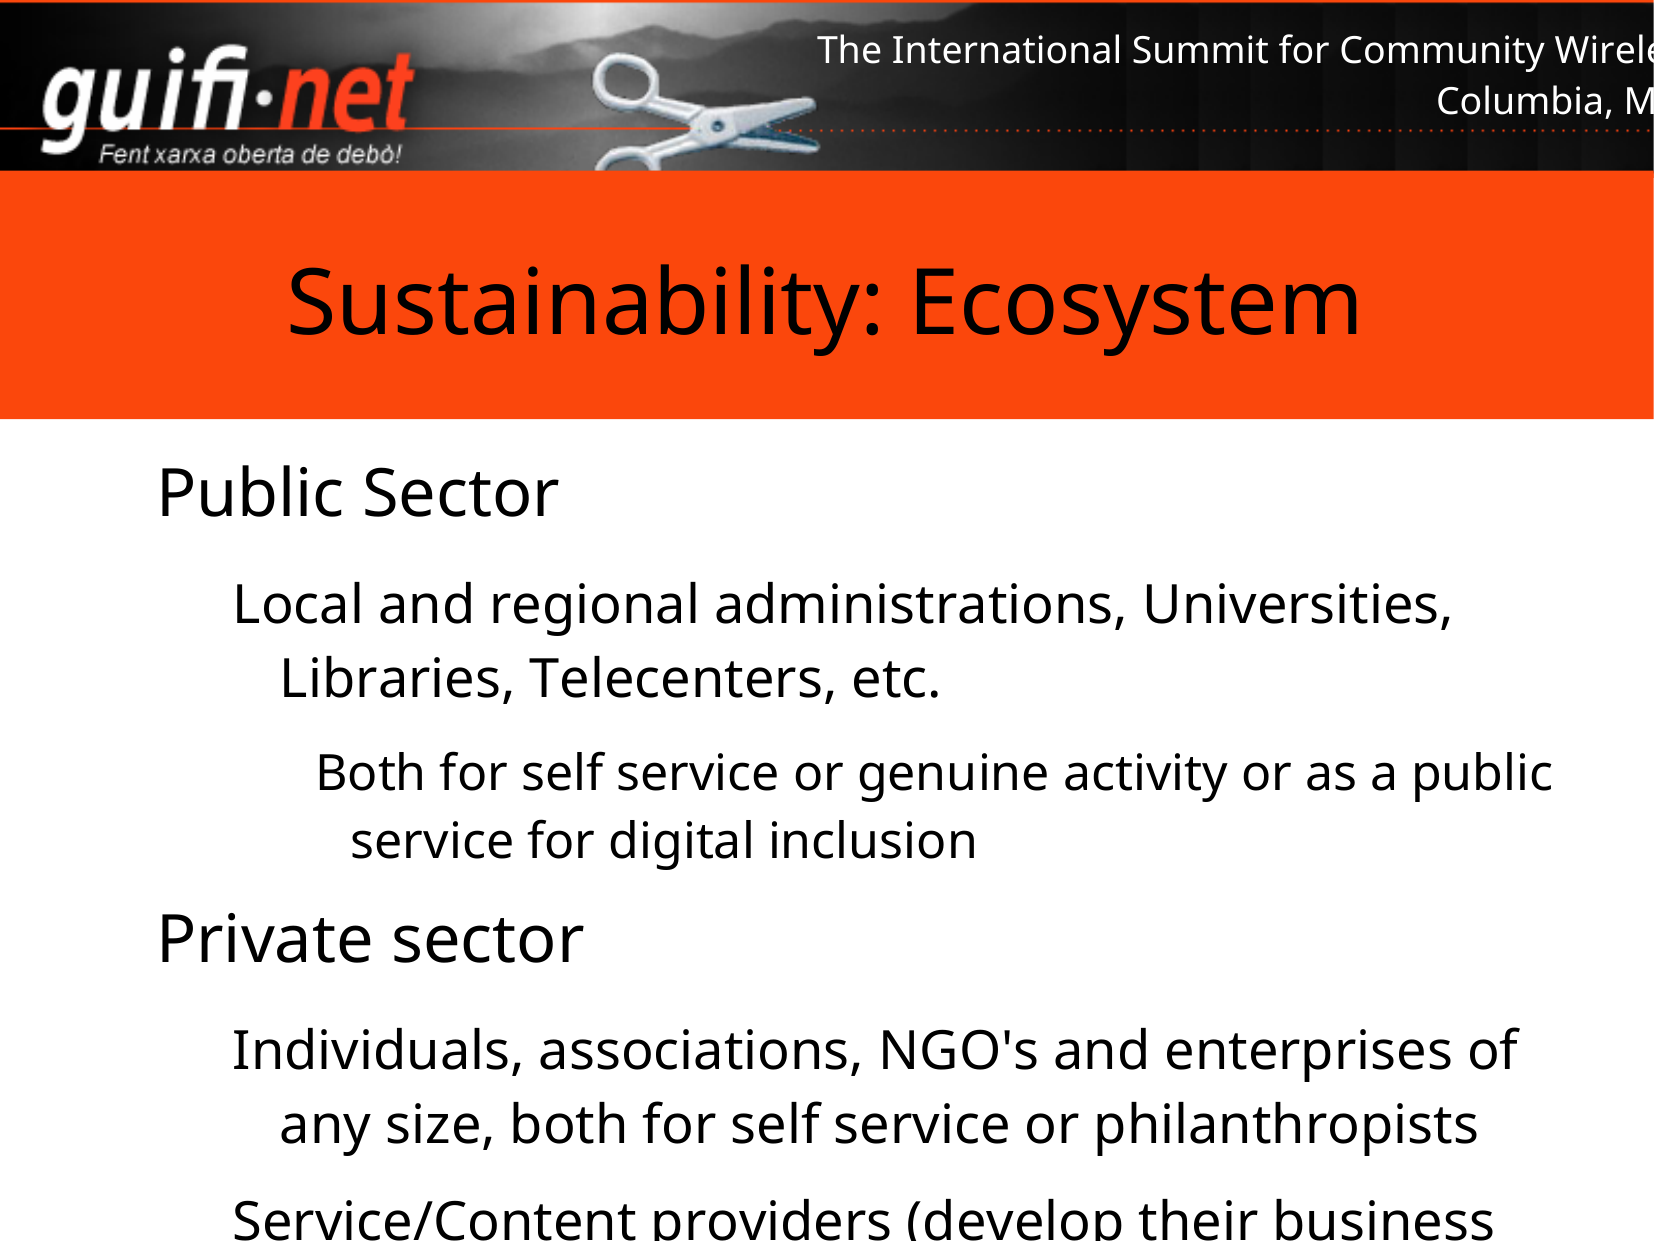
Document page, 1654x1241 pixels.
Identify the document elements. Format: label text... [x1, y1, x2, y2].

list Public Sector Local and regional administrations, Universities, Libraries, Telecenters, etc. Both for self service or genuine activity or as a public service for digital inclusion Private sector Individuals, associations, NGO's and enterprises of any size, both for self service or philanthropists Service/Content providers (develop their business within the net context) [138, 444, 1589, 1227]
picture [0, 0, 1654, 170]
title Sustainability: Ecosystem [119, 195, 1532, 403]
